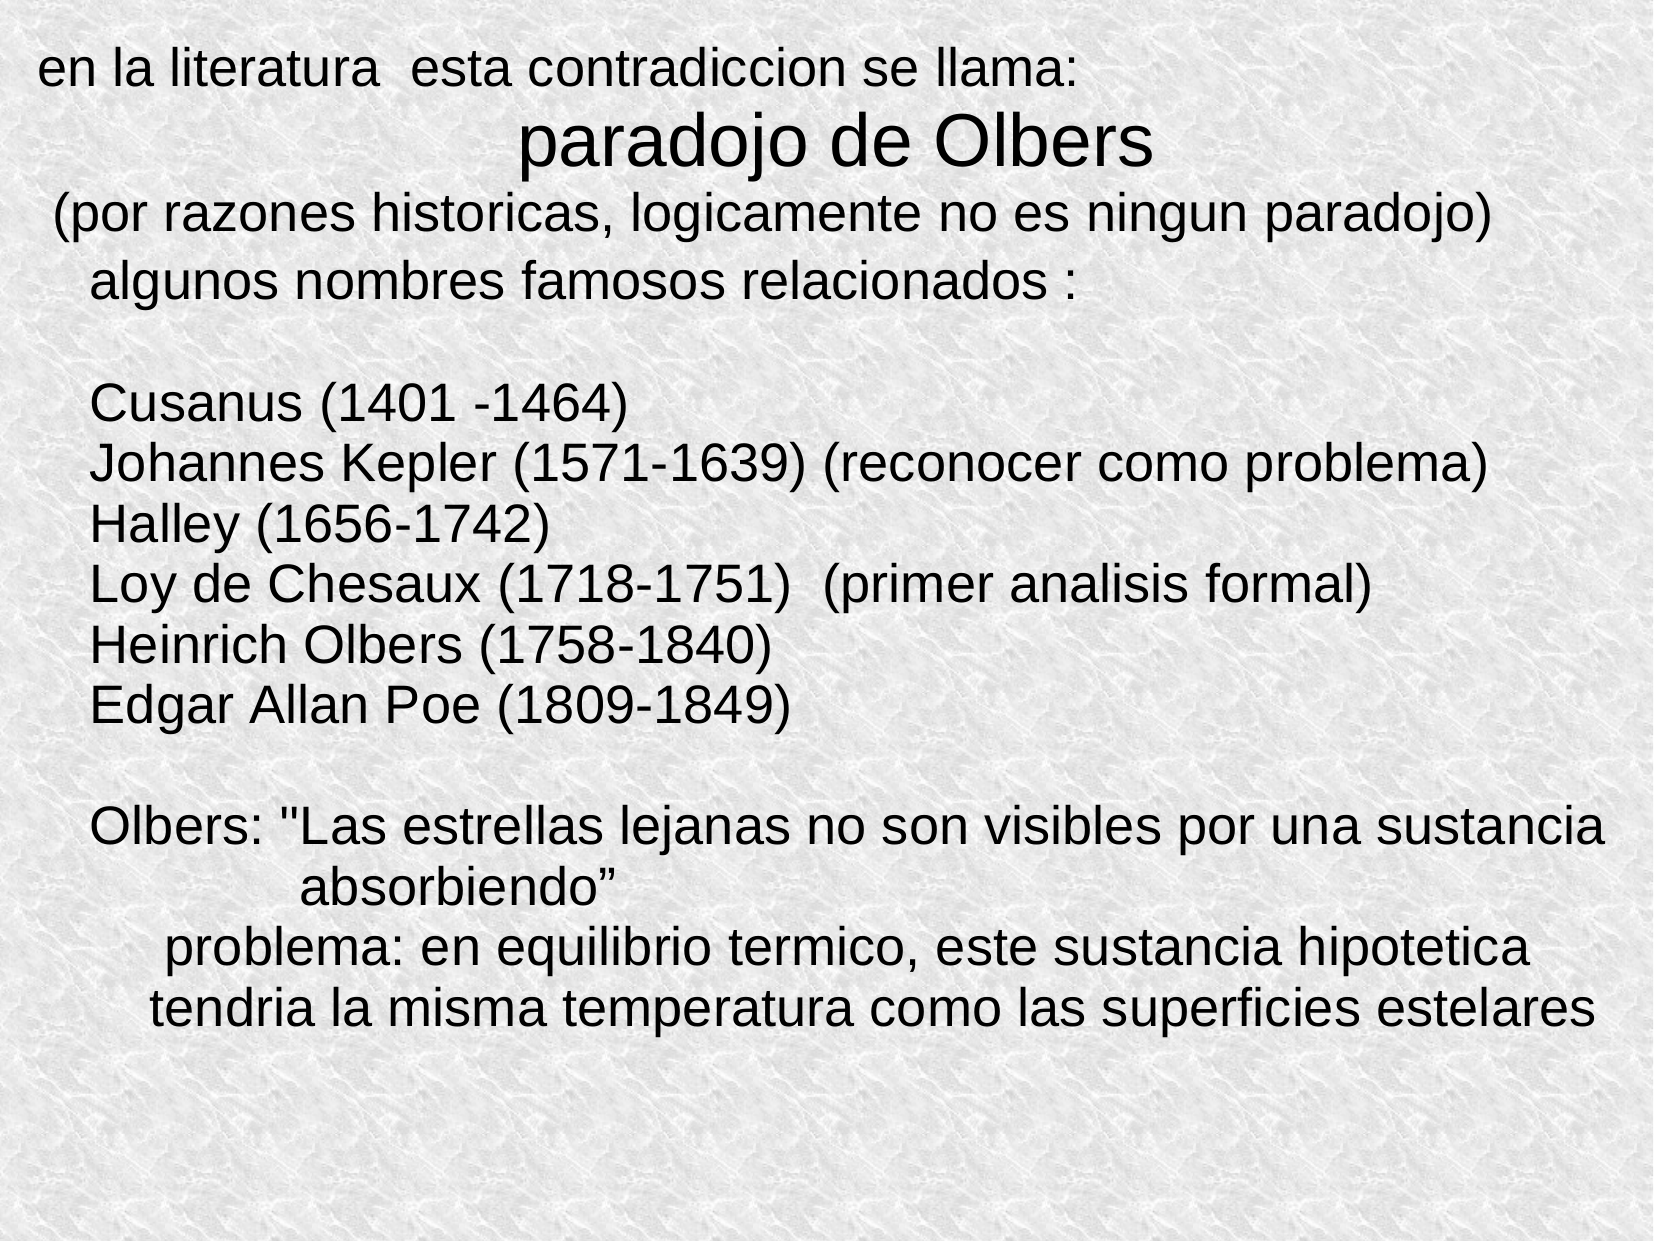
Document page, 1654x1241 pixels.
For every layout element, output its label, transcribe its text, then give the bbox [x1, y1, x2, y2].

picture [0, 0, 1654, 1241]
text_box en la literatura esta contradiccion se llama: paradojo de Olbers (por razones historicas, logicamente no es ningun paradojo) [22, 30, 1511, 273]
text_box algunos nombres famosos relacionados : Cusanus (1401 -1464) Johannes Kepler (1571-1639) (reconocer como problema) Halley (1656-1742) Loy de Chesaux (1718-1751) (primer analisis formal) Heinrich Olbers (1758-1840) Edgar Allan Poe (1809-1849) Olbers: ''Las estrellas lejanas no son visibles por una sustancia absorbiendo” problema: en equilibrio termico, este sustancia hipotetica tendria la misma temperatura como las superficies estelares [75, 243, 1623, 1201]
